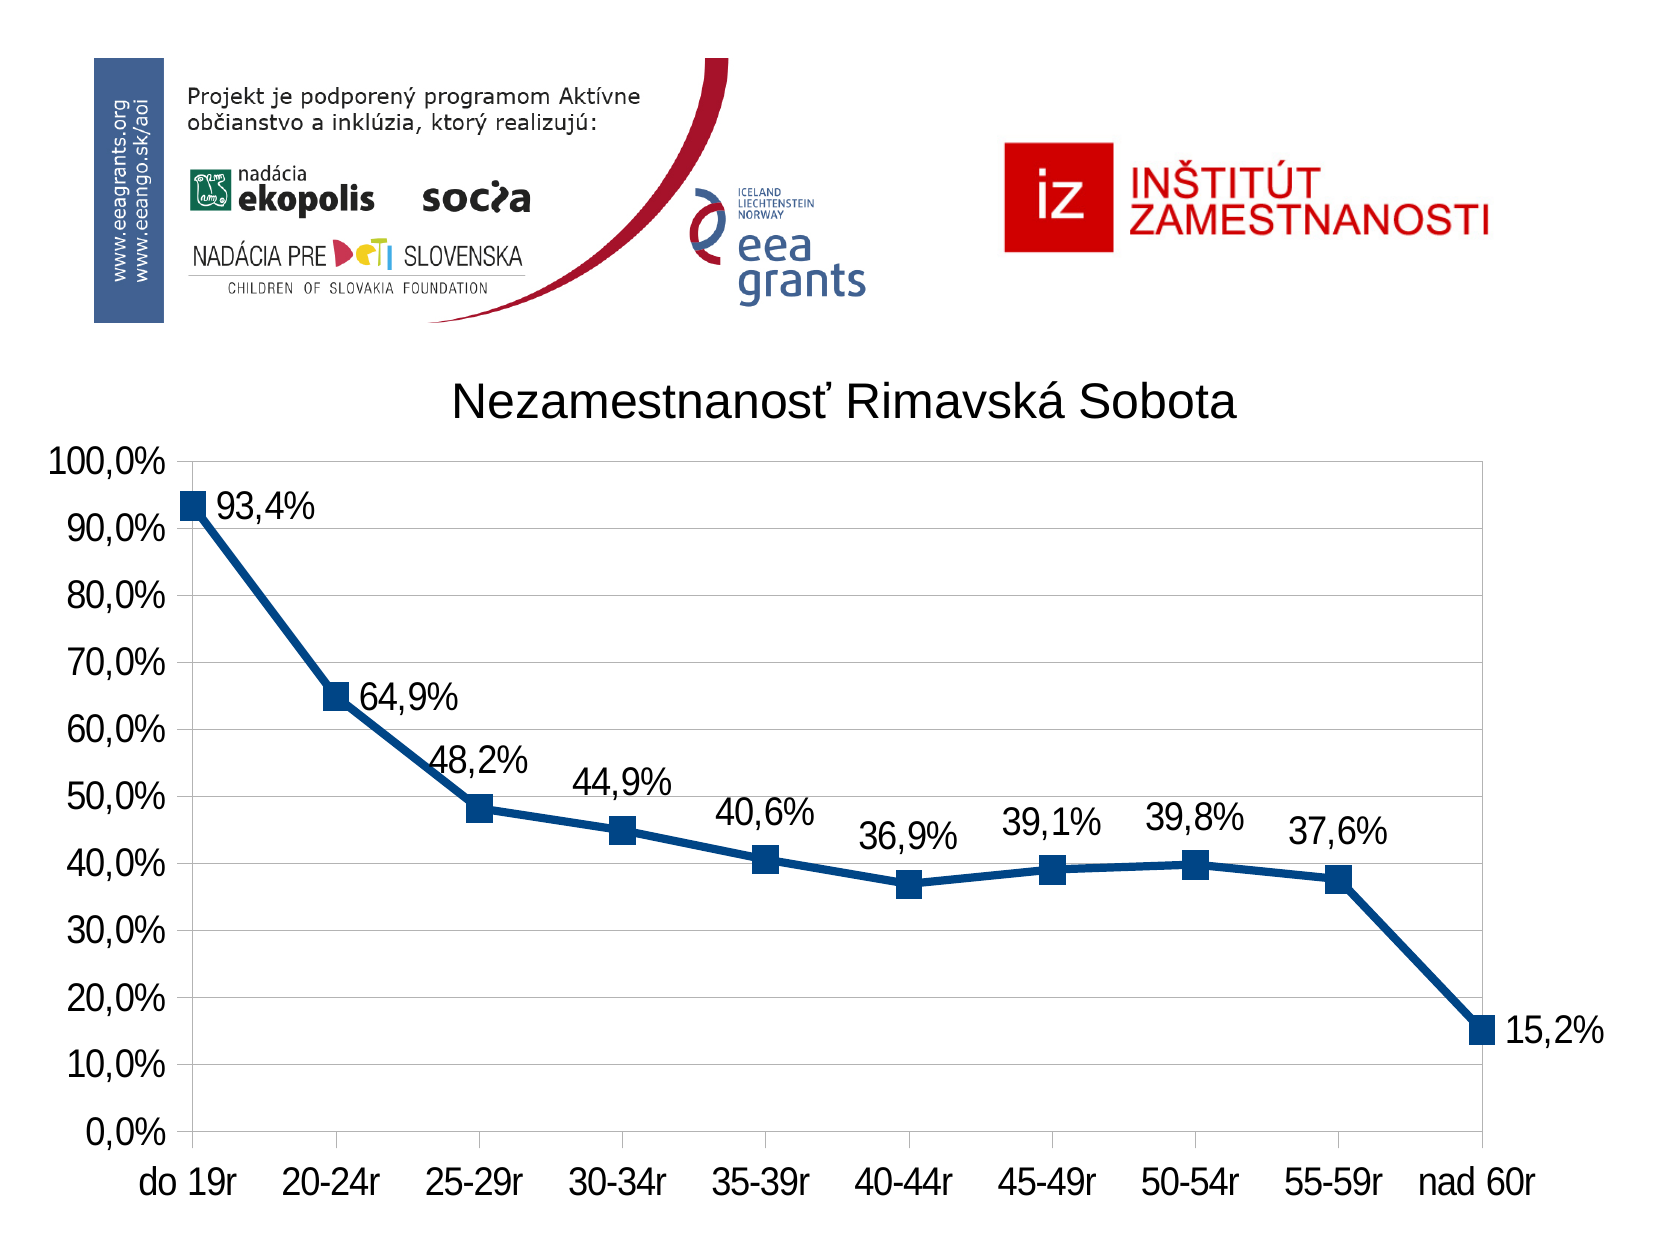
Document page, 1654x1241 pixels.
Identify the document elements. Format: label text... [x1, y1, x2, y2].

picture [94, 58, 887, 324]
picture [47, 438, 1607, 1205]
picture [944, 47, 1548, 343]
text_box Nezamestnanosť Rimavská Sobota [271, 366, 1418, 437]
